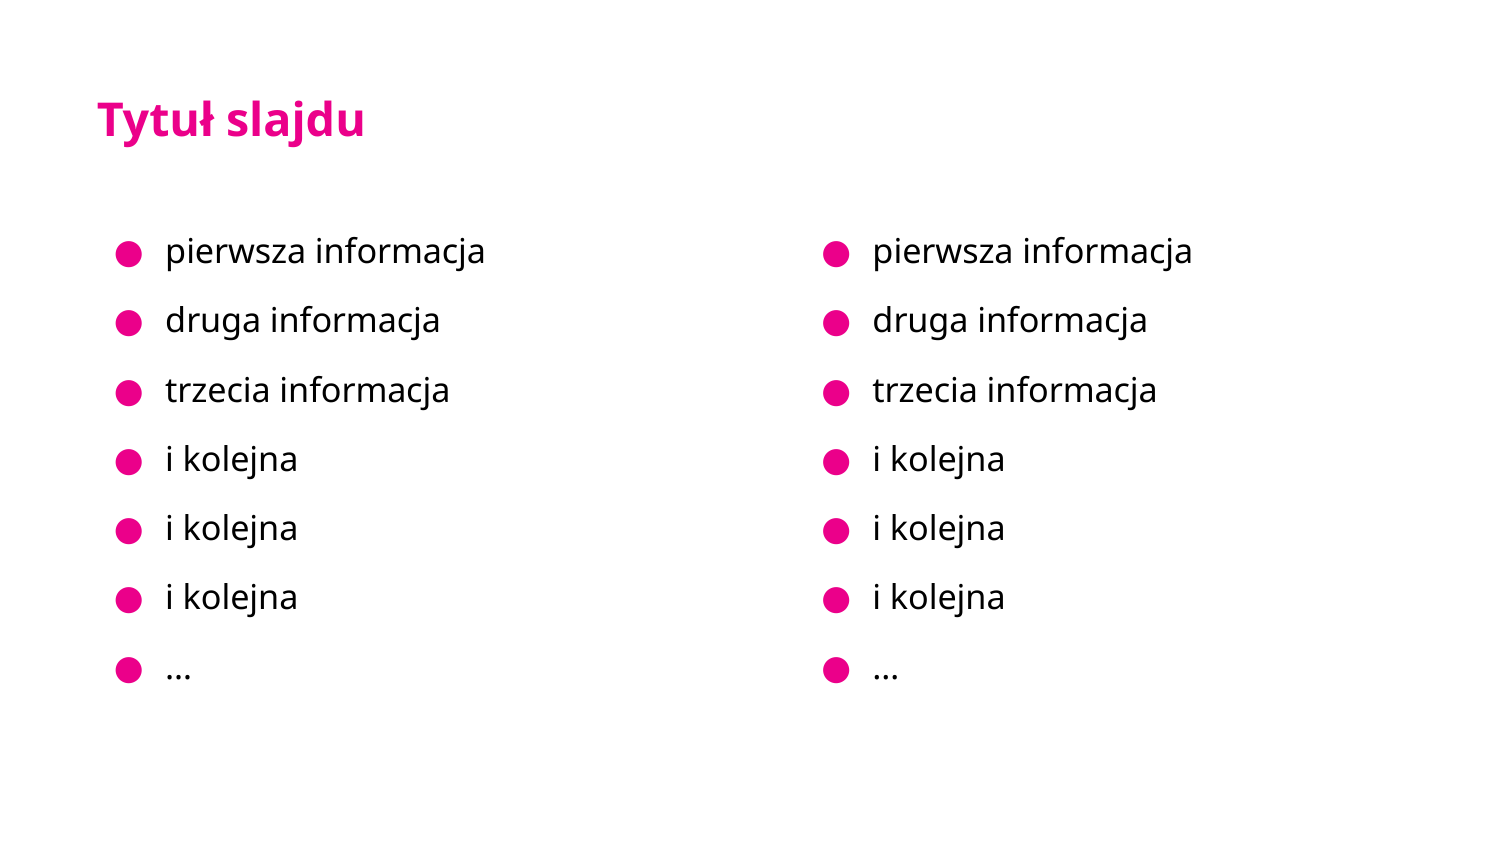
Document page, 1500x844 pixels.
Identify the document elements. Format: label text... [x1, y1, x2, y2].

list pierwsza informacja druga informacja trzecia informacja i kolejna i kolejna i kolejna … [789, 189, 1415, 711]
title Tytuł slajdu [81, 71, 1480, 166]
list pierwsza informacja druga informacja trzecia informacja i kolejna i kolejna i kolejna … [81, 189, 708, 711]
